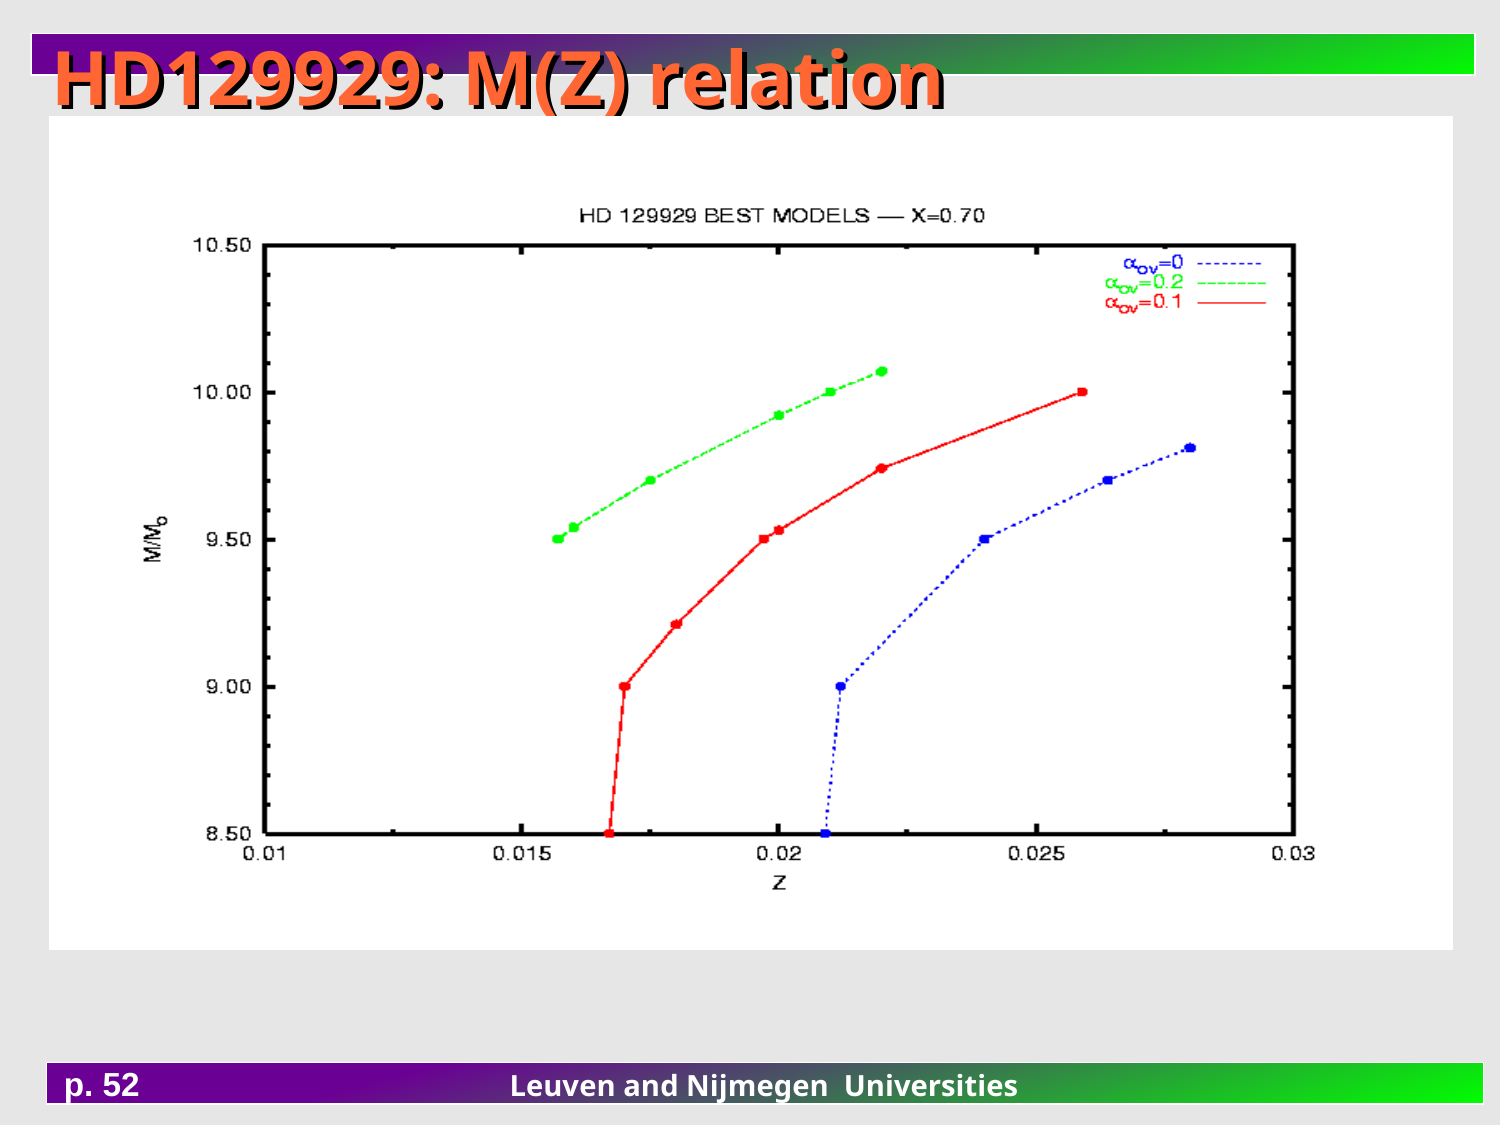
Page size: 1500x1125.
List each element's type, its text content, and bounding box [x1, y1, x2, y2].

title HD129929: M(Z) relation [32, 23, 1469, 129]
picture [49, 116, 1453, 950]
